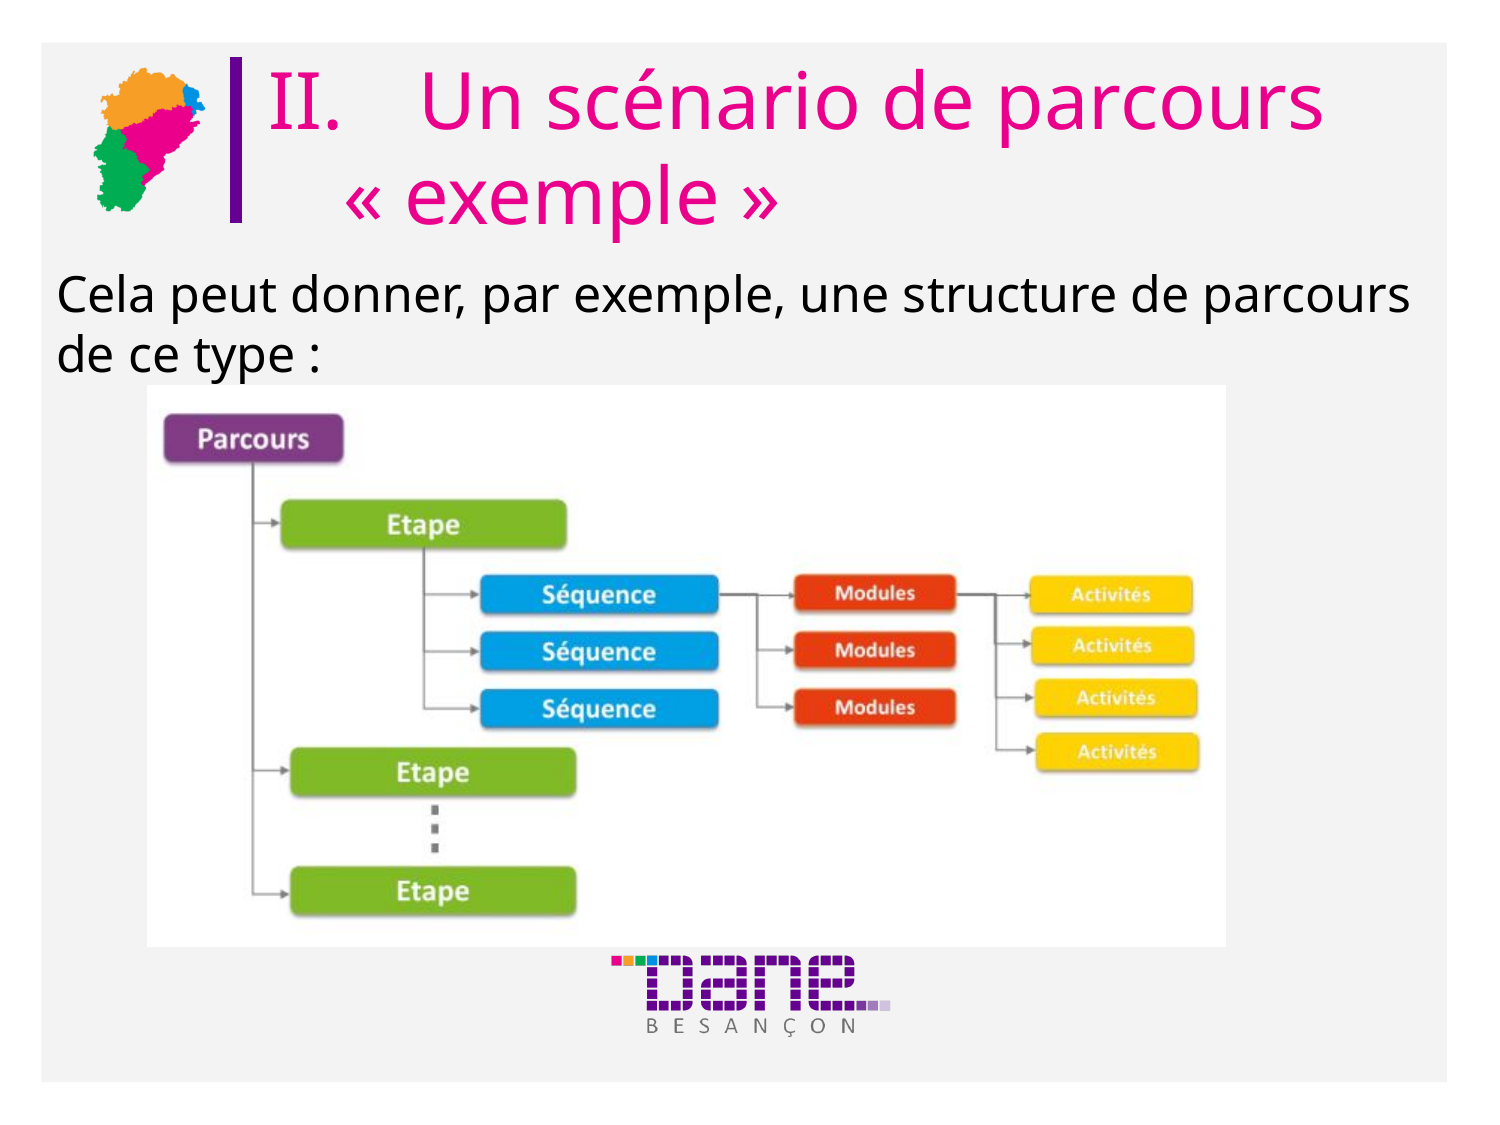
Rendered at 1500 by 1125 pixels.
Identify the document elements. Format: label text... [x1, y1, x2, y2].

text_box Cela peut donner, par exemple, une structure de parcours de ce type : [41, 255, 1459, 390]
picture [607, 952, 893, 1039]
picture [147, 385, 1226, 947]
text_box [41, 43, 1447, 255]
picture [64, 66, 219, 214]
text_box [41, 390, 1447, 1082]
text_box II. Un scénario de parcours « exemple » [254, 43, 1500, 234]
